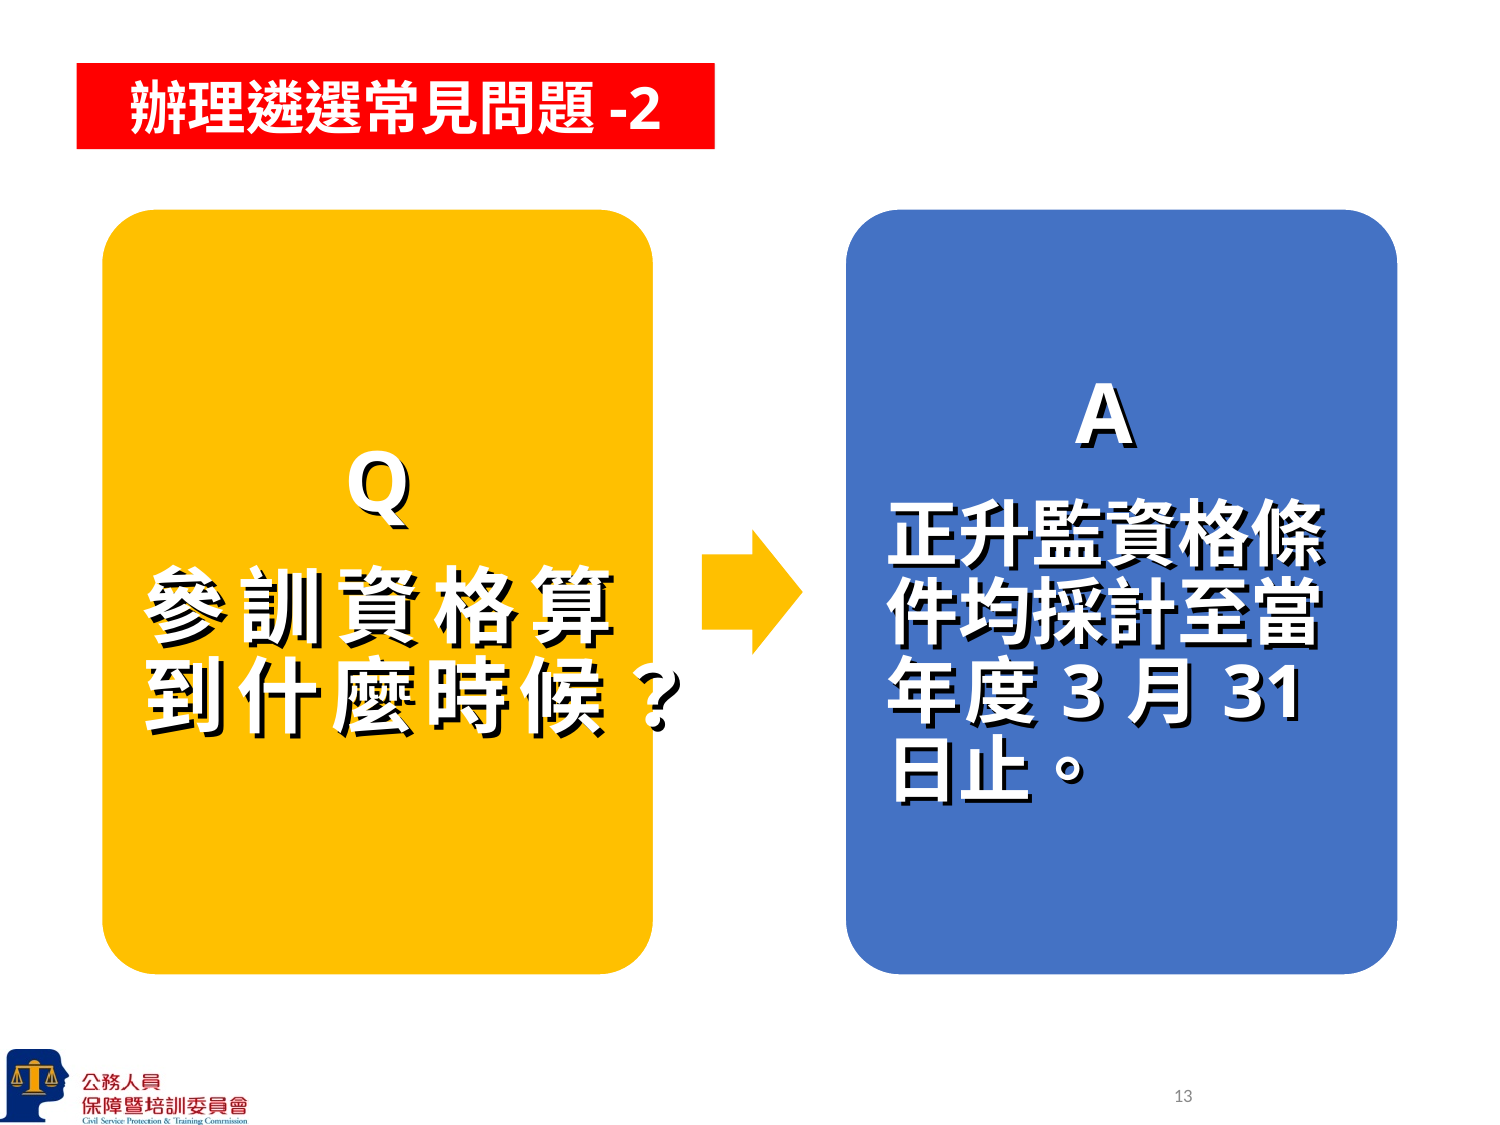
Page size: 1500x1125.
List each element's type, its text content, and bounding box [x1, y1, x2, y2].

text_box A 正升監資格條件均採計至當年度3月31日止。 [844, 208, 1399, 976]
text_box 19 [1158, 1065, 1497, 1125]
text_box Q 參訓資格算到什麼時候？ [100, 208, 655, 976]
text_box 辦理遴選常見問題-2 [76, 63, 715, 150]
text_box [701, 529, 803, 655]
